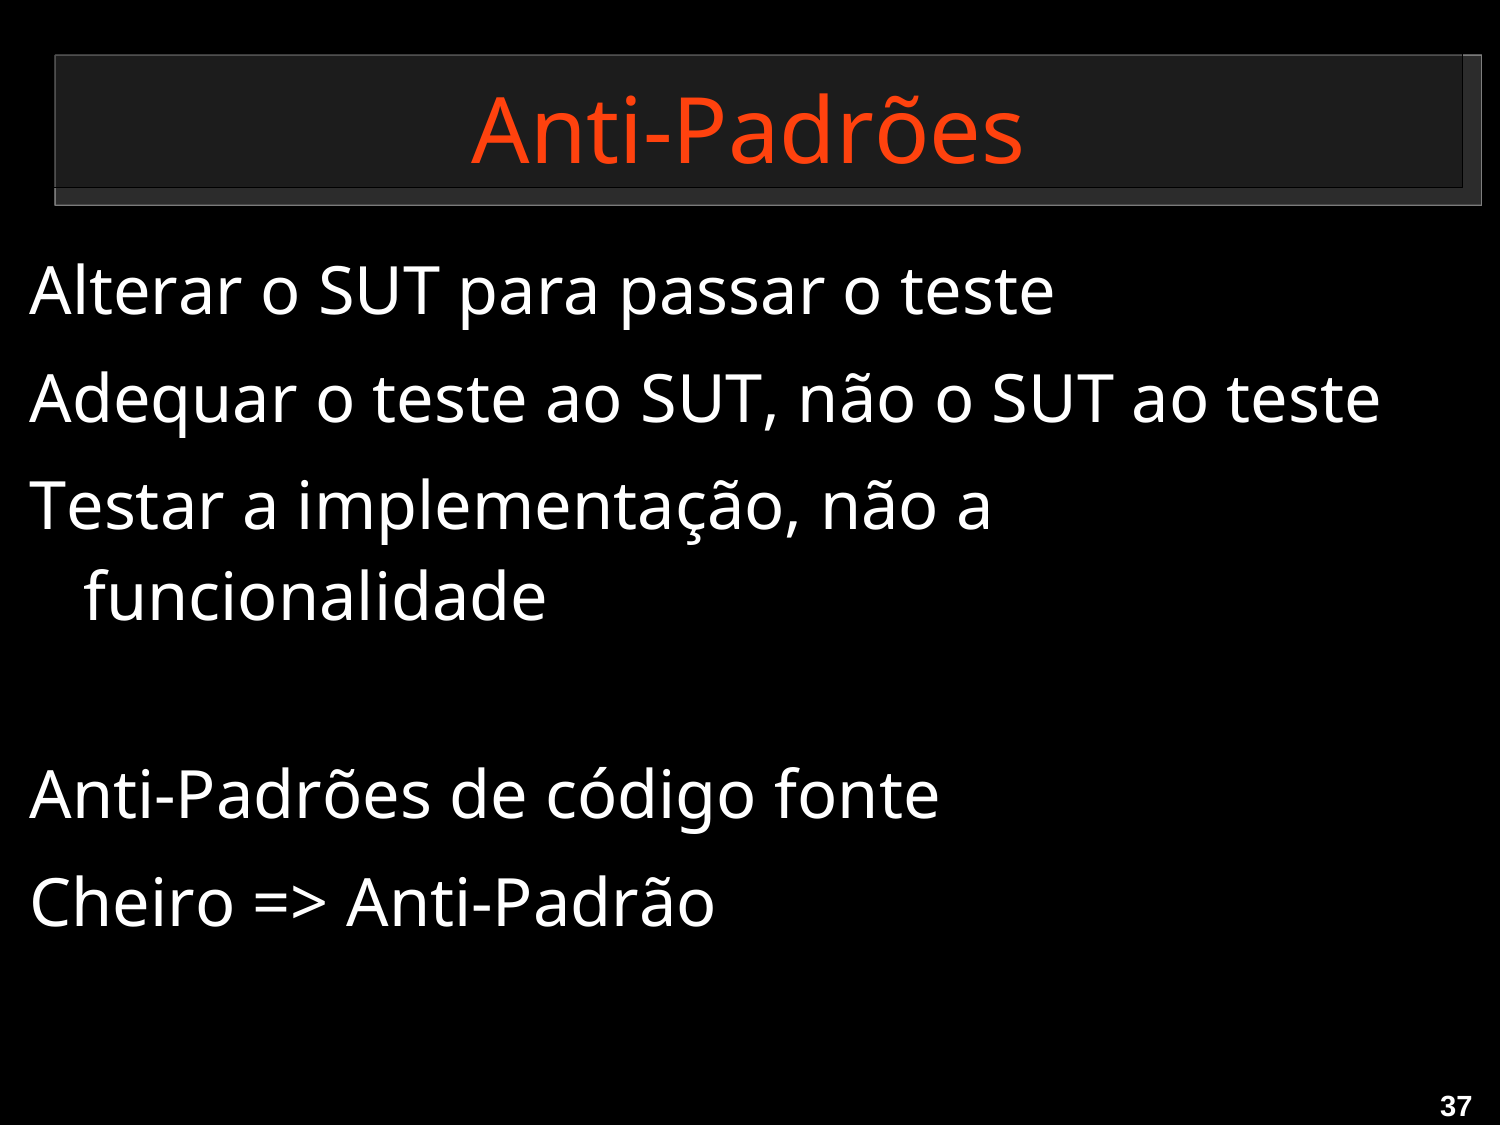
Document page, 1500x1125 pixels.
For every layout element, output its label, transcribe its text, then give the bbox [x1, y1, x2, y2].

list Alterar o SUT para passar o teste Adequar o teste ao SUT, não o SUT ao teste Testar a implementação, não a funcionalidade Anti-Padrões de código fonte Cheiro => Anti-Padrão [29, 243, 1469, 1072]
title Anti-Padrões [29, 38, 1469, 218]
